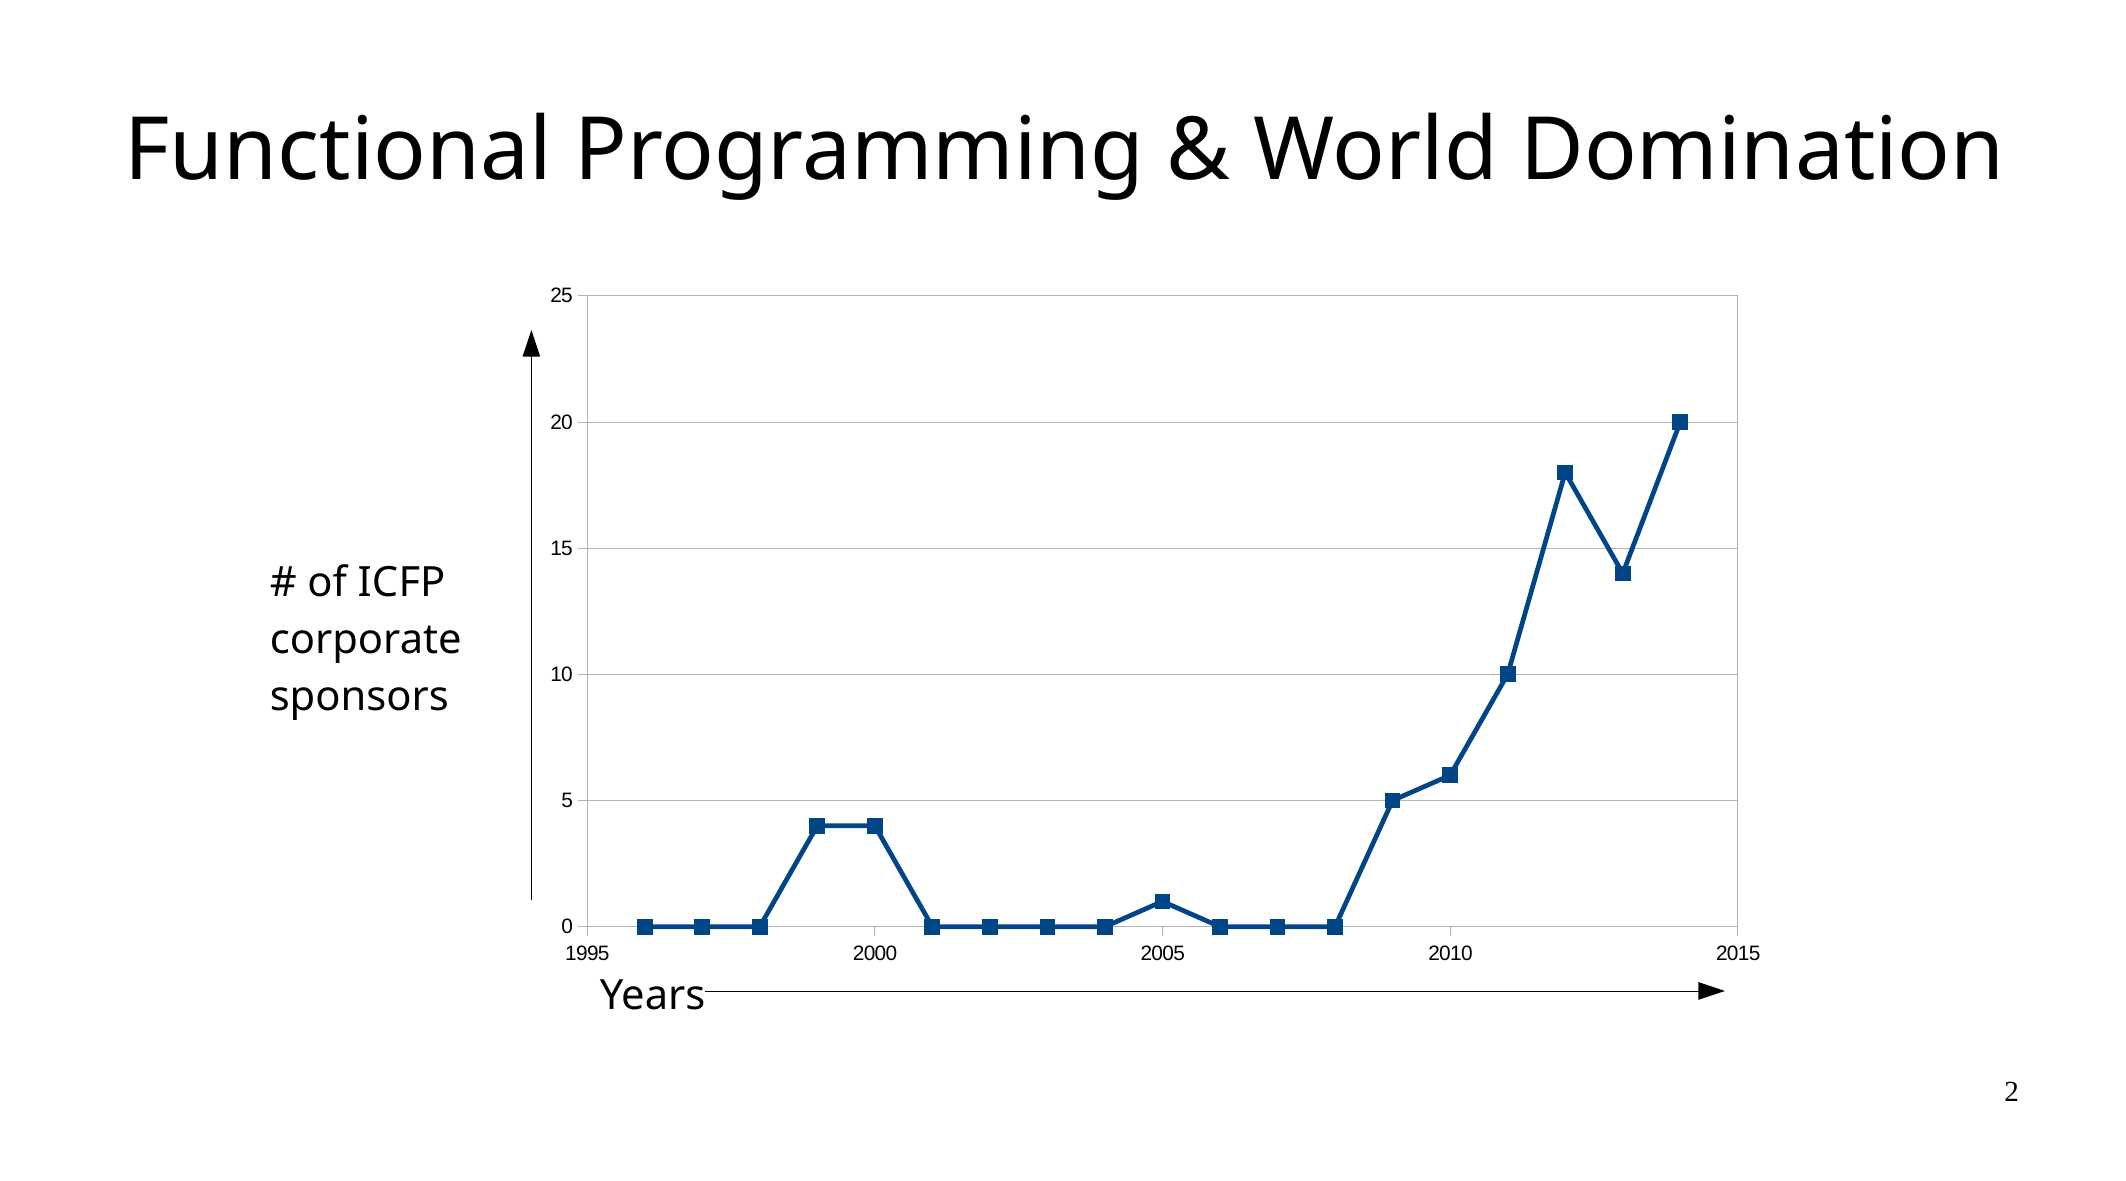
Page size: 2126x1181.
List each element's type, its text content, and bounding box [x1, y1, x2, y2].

text_box Years [585, 957, 1726, 1021]
text_box # of ICFP corporate sponsors [255, 544, 522, 705]
chart [525, 270, 1786, 980]
title Functional Programming & World Domination [60, 47, 2071, 245]
